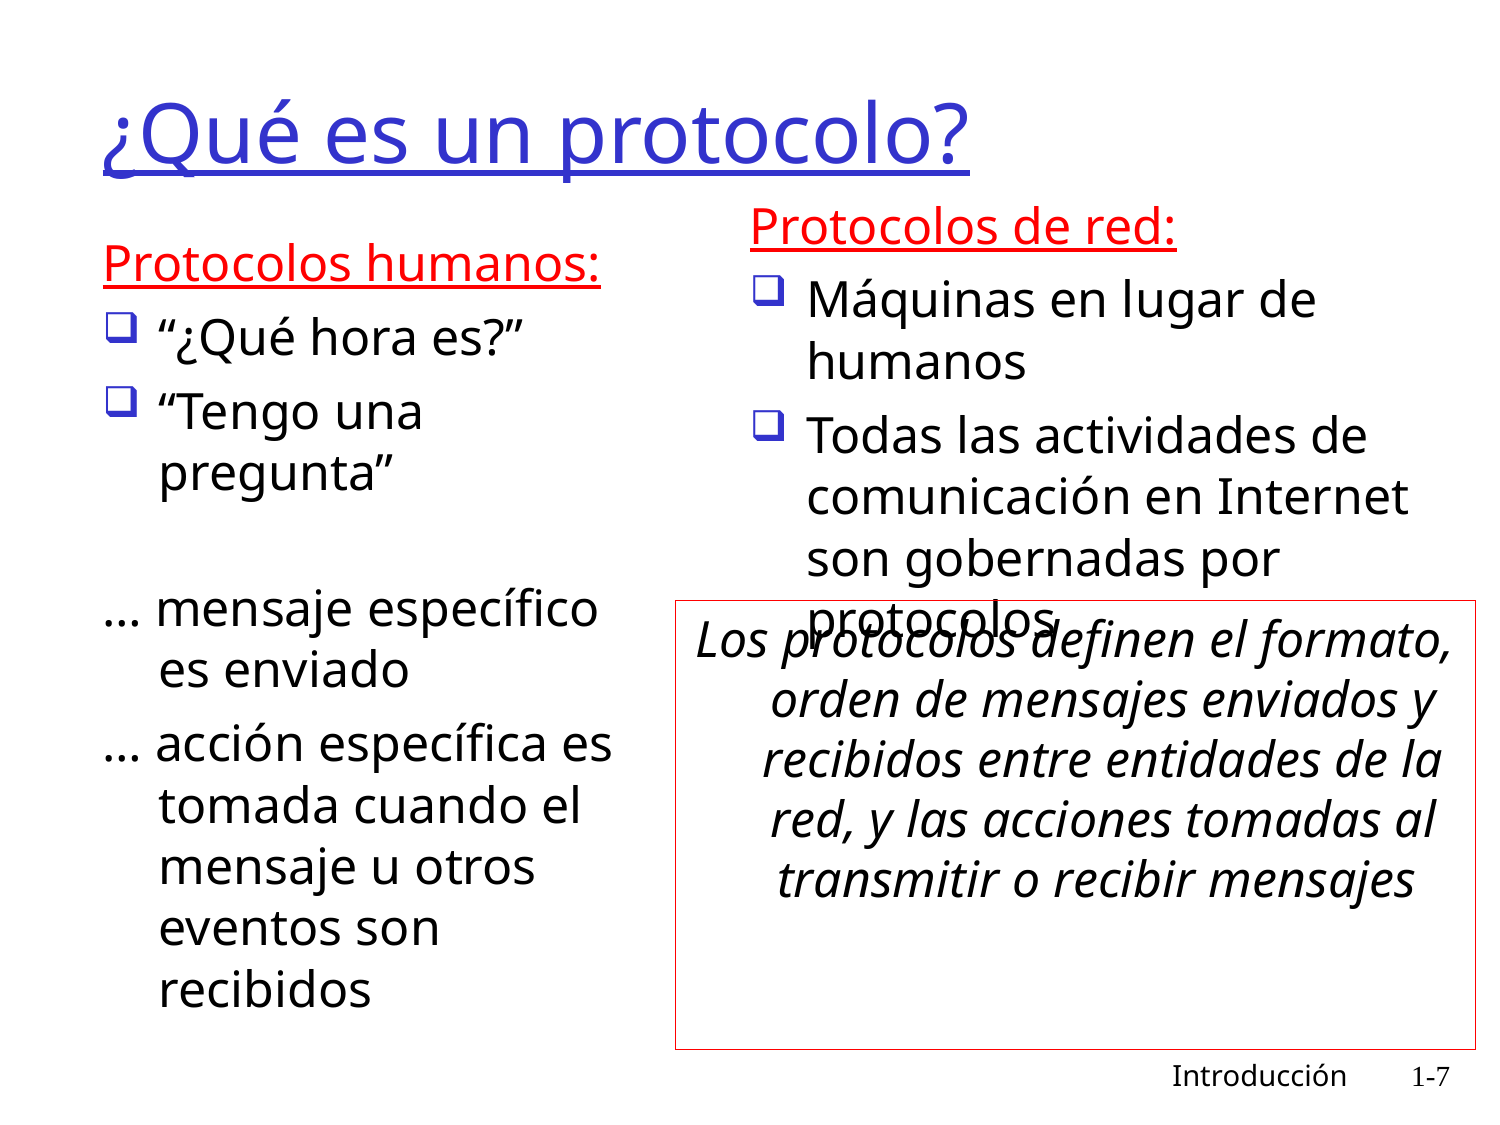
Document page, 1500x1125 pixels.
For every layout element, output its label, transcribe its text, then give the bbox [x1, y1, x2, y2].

text_box 1-<number> [1362, 1050, 1466, 1125]
list Protocolos de red: Máquinas en lugar de humanos Todas las actividades de comunicación en Internet son gobernadas por protocolos [734, 187, 1463, 600]
text_box Los protocolos definen el formato, orden de mensajes enviados y recibidos entre entidades de la red, y las acciones tomadas al transmitir o recibir mensajes [675, 600, 1476, 1050]
title ¿Qué es un protocolo? [87, 37, 1363, 225]
list Protocolos humanos: “¿Qué hora es?” “Tengo una pregunta” … mensaje específico es enviado … acción específica es tomada cuando el mensaje u otros eventos son recibidos [87, 224, 676, 988]
text_box Introducción [887, 1050, 1362, 1125]
